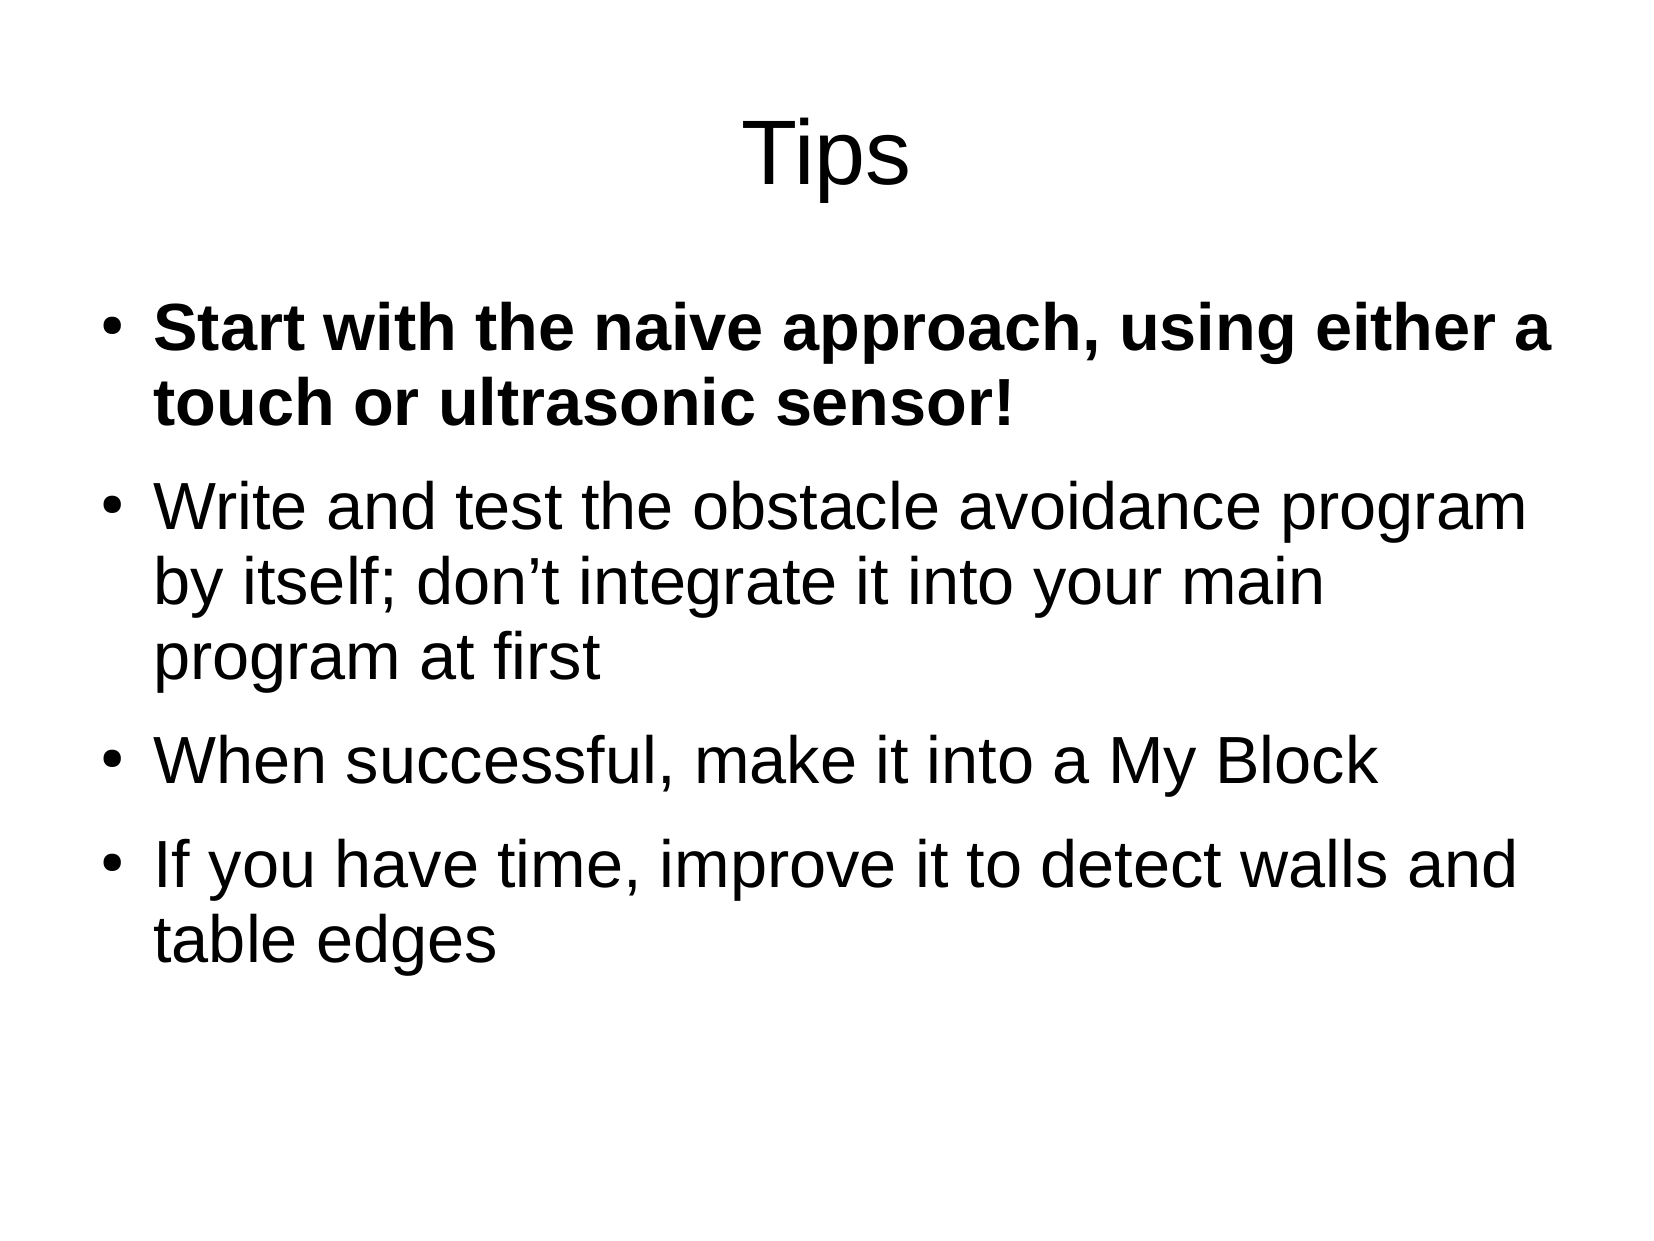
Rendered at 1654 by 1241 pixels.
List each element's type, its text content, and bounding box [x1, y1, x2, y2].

list Start with the naive approach, using either a touch or ultrasonic sensor! Write and test the obstacle avoidance program by itself; don’t integrate it into your main program at first When successful, make it into a My Block If you have time, improve it to detect walls and table edges [82, 290, 1571, 1010]
title Tips [82, 49, 1571, 257]
